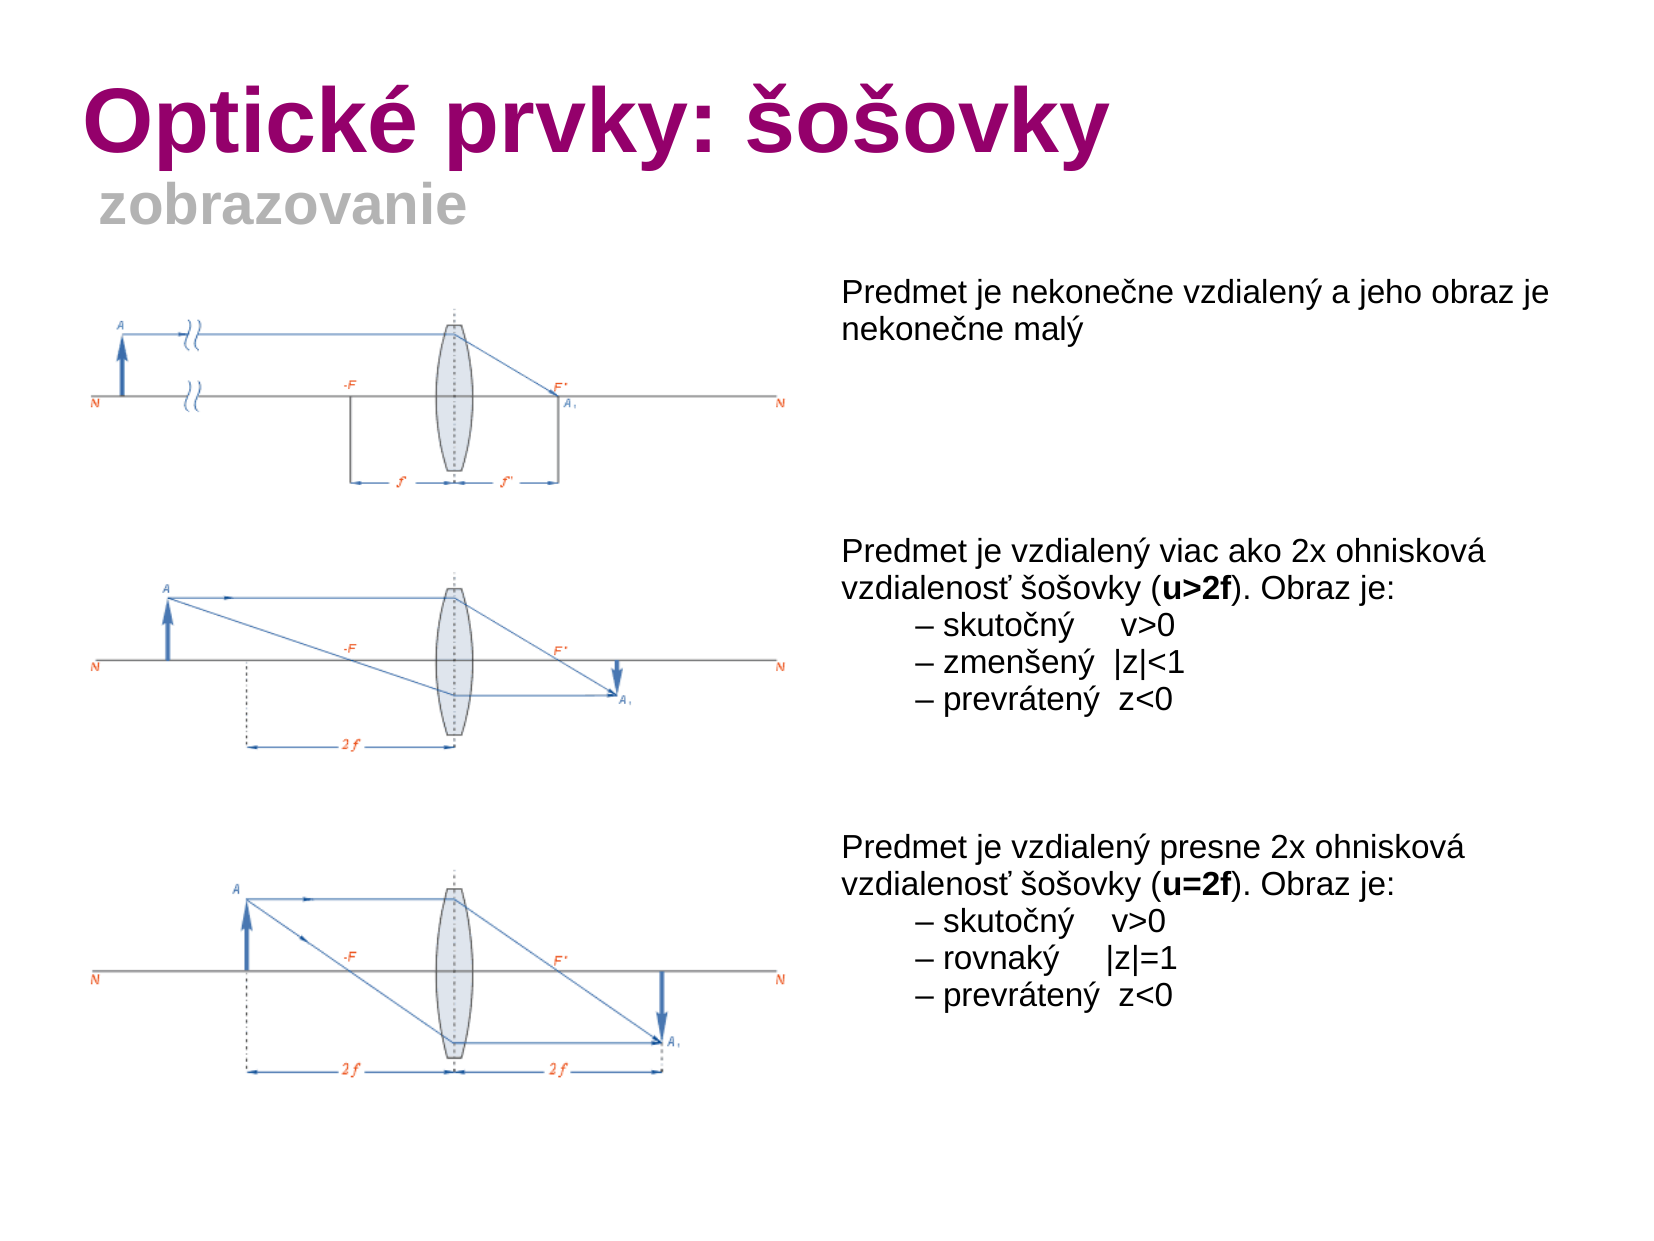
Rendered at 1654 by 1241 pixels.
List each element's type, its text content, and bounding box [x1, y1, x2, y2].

picture [71, 856, 798, 1093]
title Optické prvky: šošovky zobrazovanie [82, 49, 1571, 257]
picture [71, 560, 798, 765]
text_box Predmet je nekonečne vzdialený a jeho obraz je nekonečne malý Predmet je vzdialený viac ako 2x ohnisková vzdialenosť šošovky (u>2f). Obraz je: – skutočný v>0 – zmenšený |z|<1 – prevrátený z<0 Predmet je vzdialený presne 2x ohnisková vzdialenosť šošovky (u=2f). Obraz je: – skutočný v>0 – rovnaký |z|=1 – prevrátený z<0 [826, 265, 1654, 1093]
picture [71, 298, 798, 502]
